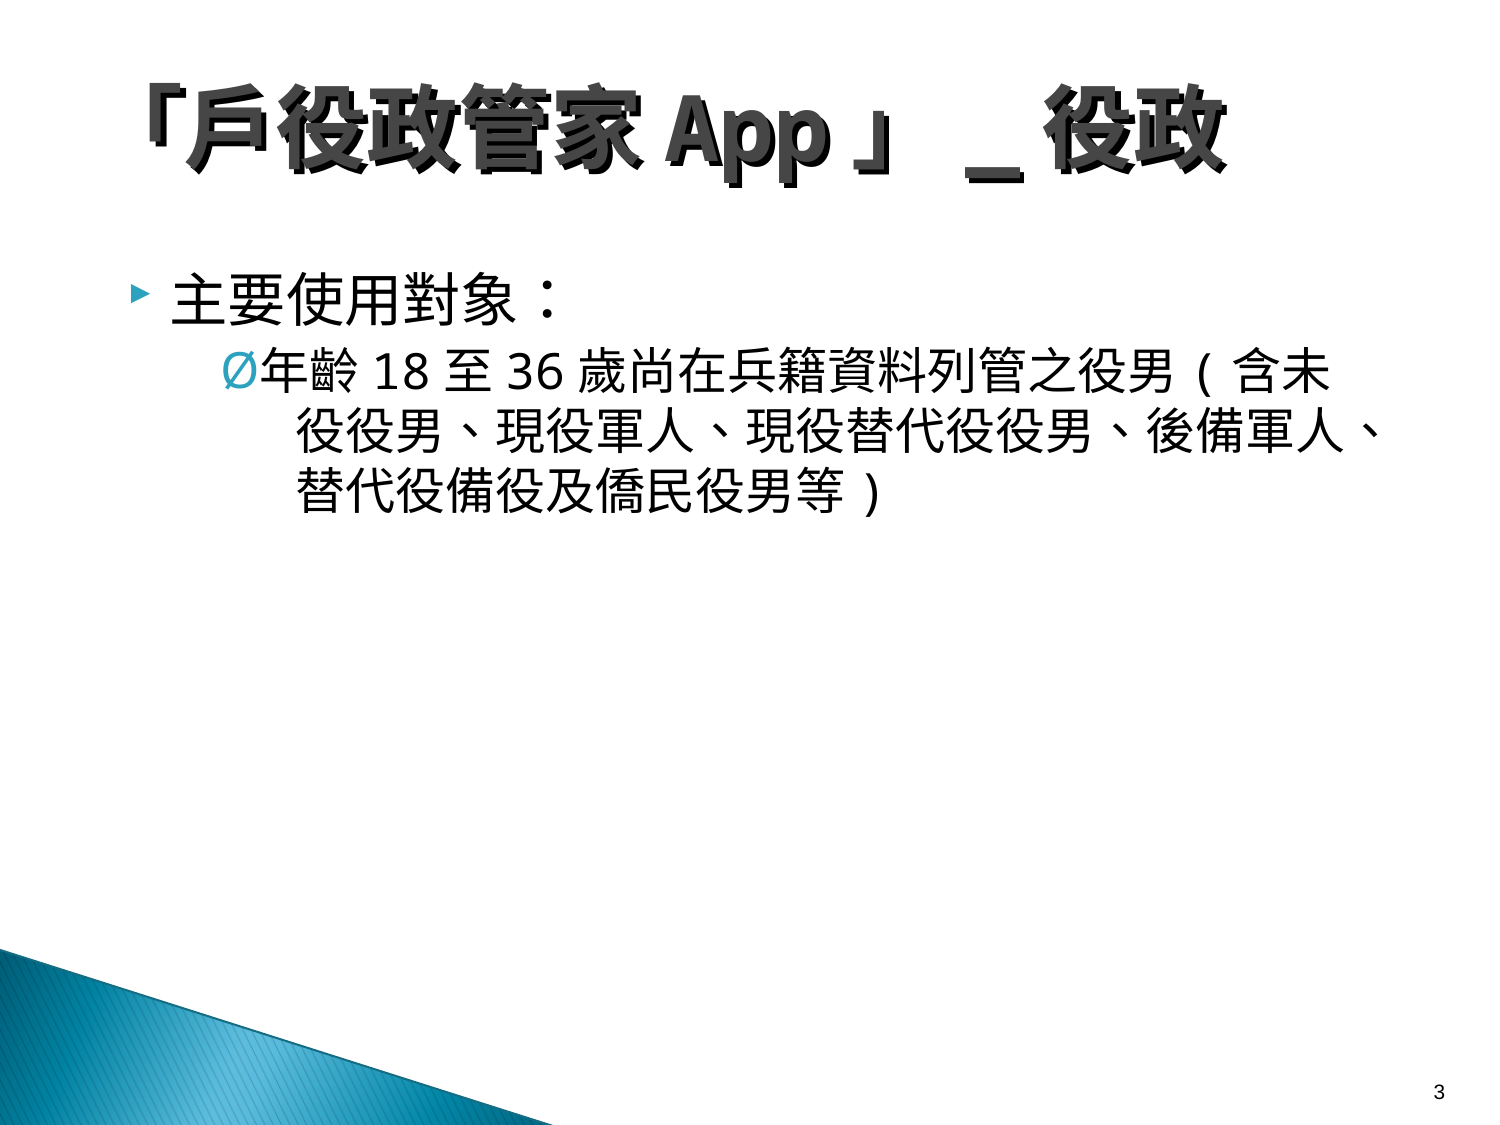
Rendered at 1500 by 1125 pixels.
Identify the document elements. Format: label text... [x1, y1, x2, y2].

text_box [1418, 1051, 1479, 1112]
title 「戶役政管家App」_役政 [76, 31, 1427, 219]
list 主要使用對象： 年齡18至36歲尚在兵籍資料列管之役男(含未役役男、現役軍人、現役替代役役男、後備軍人、替代役備役及僑民役男等) [76, 255, 1377, 977]
